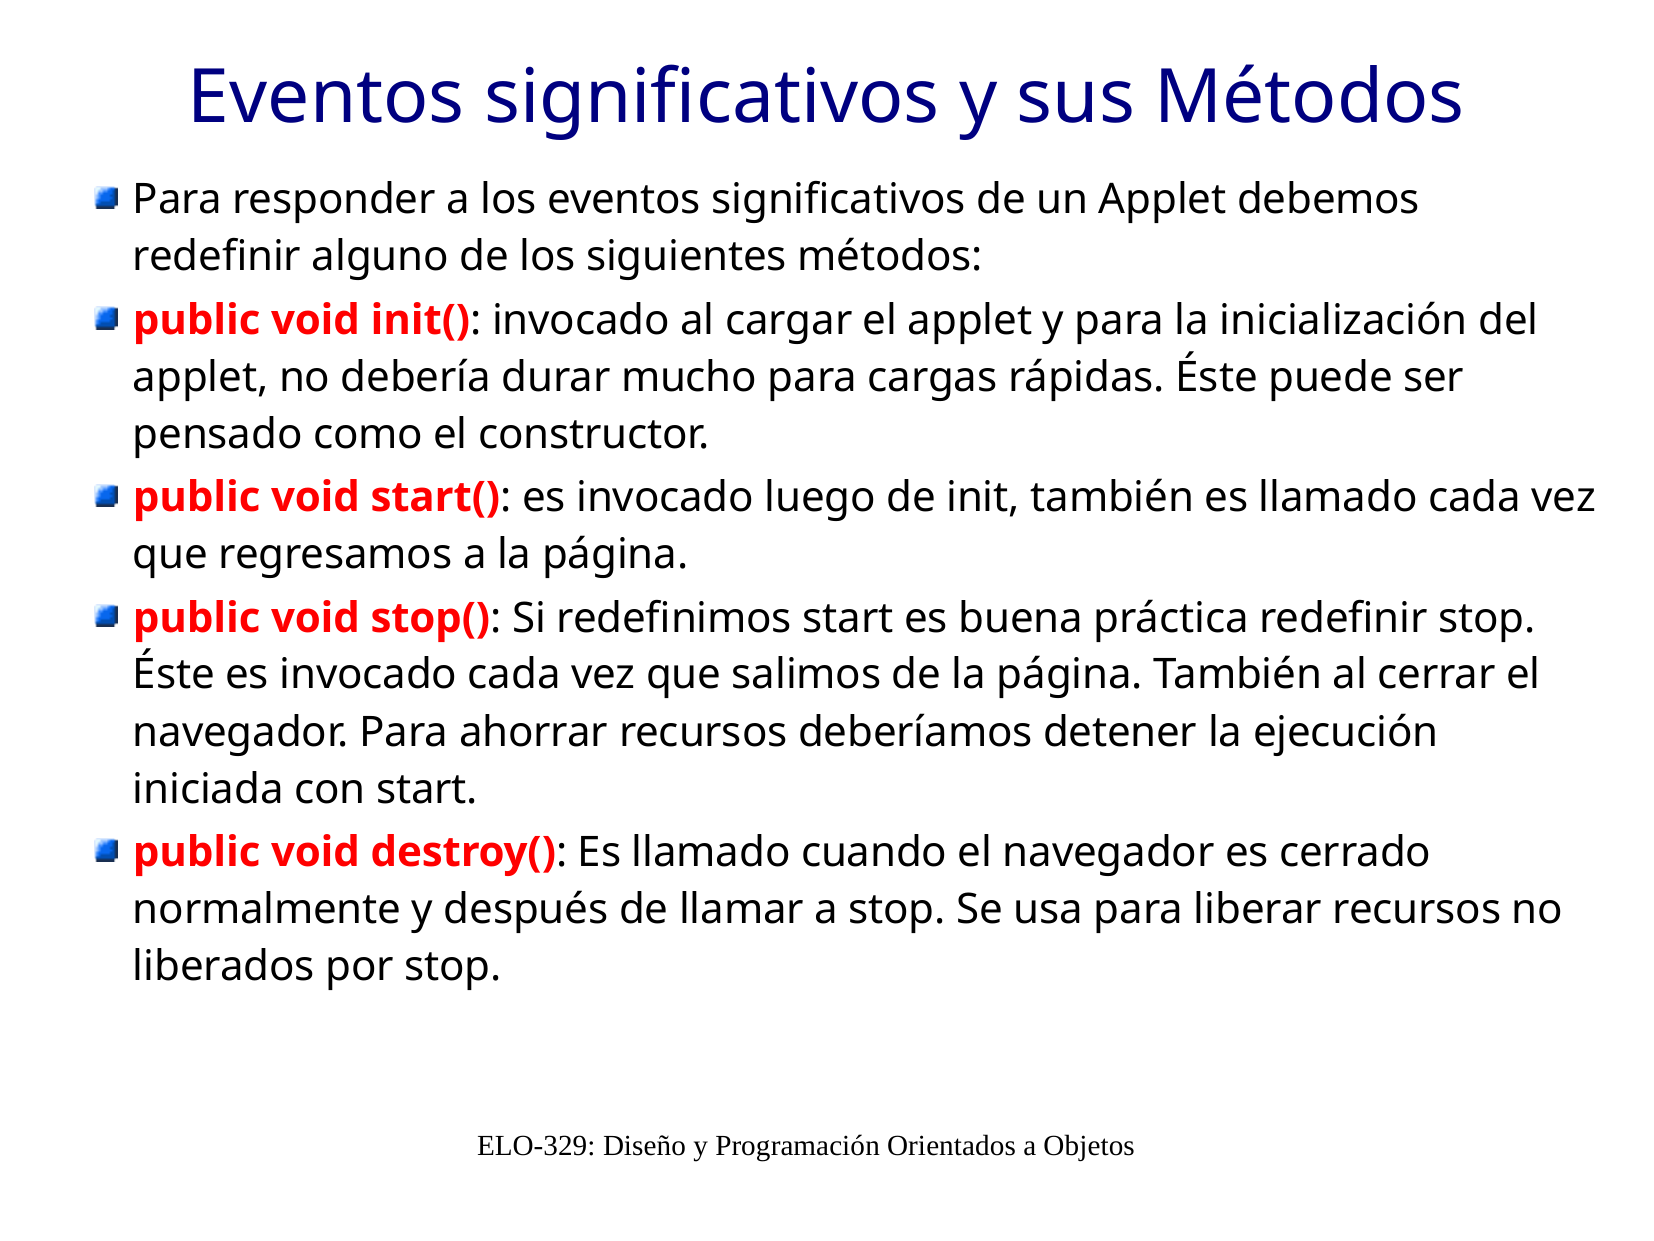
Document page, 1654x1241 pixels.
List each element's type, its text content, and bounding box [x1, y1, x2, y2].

title Eventos significativos y sus Métodos [82, 50, 1571, 137]
list Para responder a los eventos significativos de un Applet debemos redefinir alguno de los siguientes métodos: public void init(): invocado al cargar el applet y para la inicialización del applet, no debería durar mucho para cargas rápidas. Éste puede ser pensado como el constructor. public void start(): es invocado luego de init, también es llamado cada vez que regresamos a la página. public void stop(): Si redefinimos start es buena práctica redefinir stop. Éste es invocado cada vez que salimos de la página. También al cerrar el navegador. Para ahorrar recursos deberíamos detener la ejecución iniciada con start. public void destroy(): Es llamado cuando el navegador es cerrado normalmente y después de llamar a stop. Se usa para liberar recursos no liberados por stop. [81, 169, 1596, 1007]
